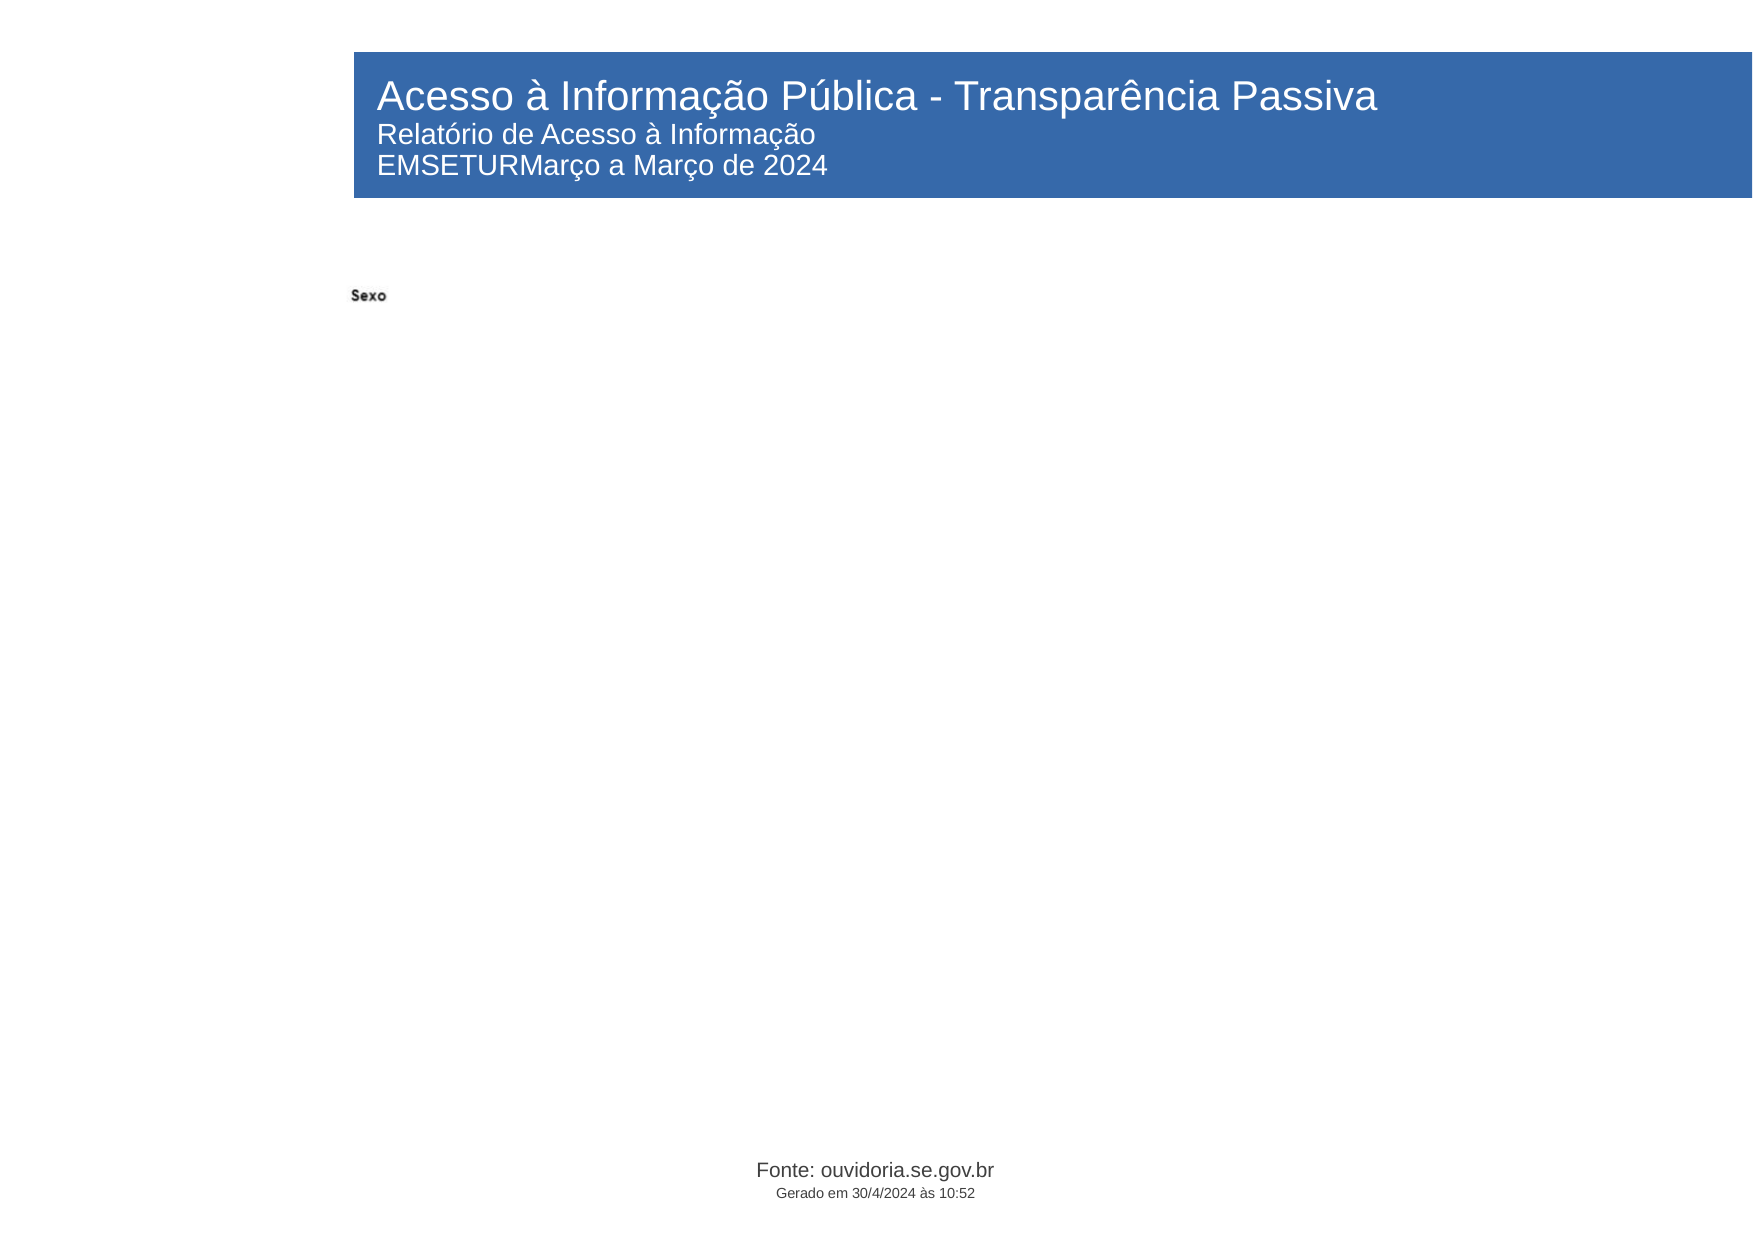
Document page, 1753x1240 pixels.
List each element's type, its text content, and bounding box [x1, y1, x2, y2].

text_box [354, 52, 1752, 198]
text_box [155, 211, 1599, 1028]
text_box Acesso à Informação Pública - Transparência Passiva Relatório de Acesso à Informação EMSETURMarço a Março de 2024 [376, 72, 1403, 186]
text_box Fonte: ouvidoria.se.gov.br Gerado em 30/4/2024 às 10:52 [756, 1158, 1023, 1208]
